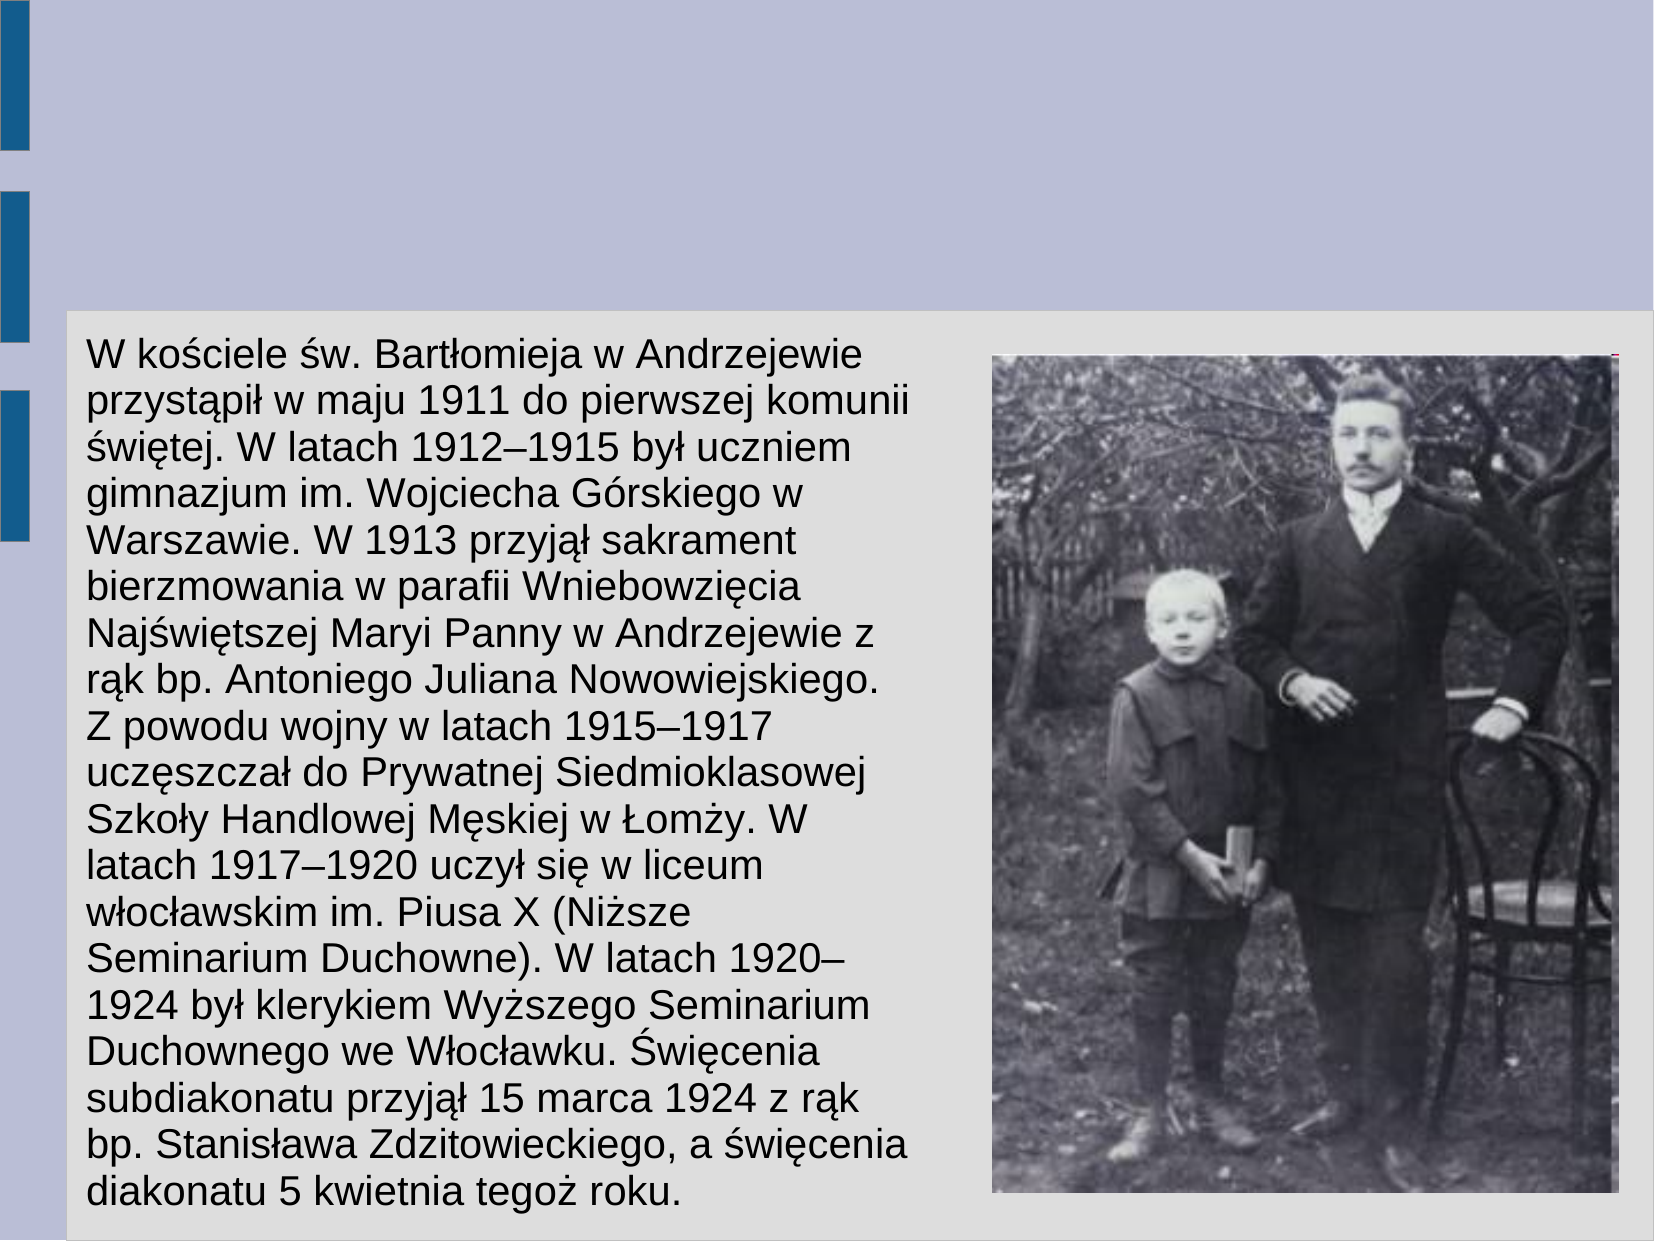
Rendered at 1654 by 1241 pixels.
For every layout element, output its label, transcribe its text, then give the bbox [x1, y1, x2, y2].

list W kościele św. Bartłomieja w Andrzejewie przystąpił w maju 1911 do pierwszej komunii świętej. W latach 1912–1915 był uczniem gimnazjum im. Wojciecha Górskiego w Warszawie. W 1913 przyjął sakrament bierzmowania w parafii Wniebowzięcia Najświętszej Maryi Panny w Andrzejewie z rąk bp. Antoniego Juliana Nowowiejskiego. Z powodu wojny w latach 1915–1917 uczęszczał do Prywatnej Siedmioklasowej Szkoły Handlowej Męskiej w Łomży. W latach 1917–1920 uczył się w liceum włocławskim im. Piusa X (Niższe Seminarium Duchowne). W latach 1920–1924 był klerykiem Wyższego Seminarium Duchownego we Włocławku. Święcenia subdiakonatu przyjął 15 marca 1924 z rąk bp. Stanisława Zdzitowieckiego, a święcenia diakonatu 5 kwietnia tegoż roku. [15, 330, 922, 1220]
picture [992, 354, 1619, 1193]
